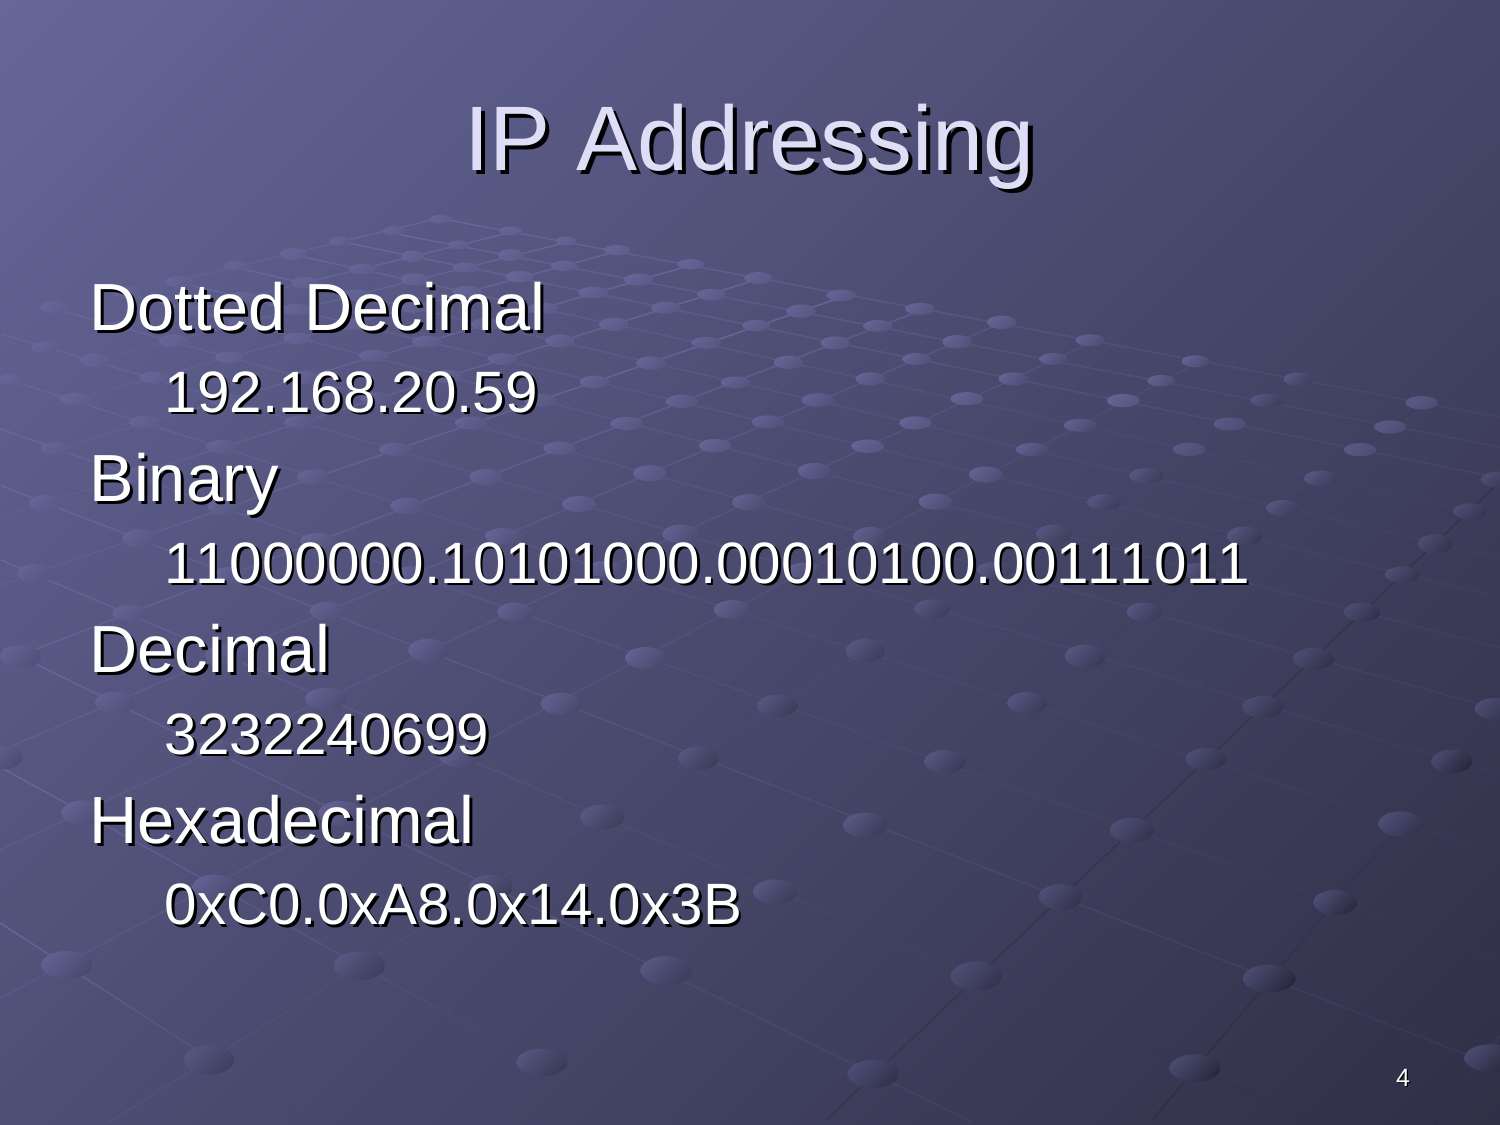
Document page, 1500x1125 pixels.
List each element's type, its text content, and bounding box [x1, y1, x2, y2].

list Dotted Decimal 192.168.20.59 Binary 11000000.10101000.00010100.00111011 Decimal 3232240699 Hexadecimal 0xC0.0xA8.0x14.0x3B [75, 262, 1426, 1056]
title IP Addressing [75, 45, 1426, 233]
